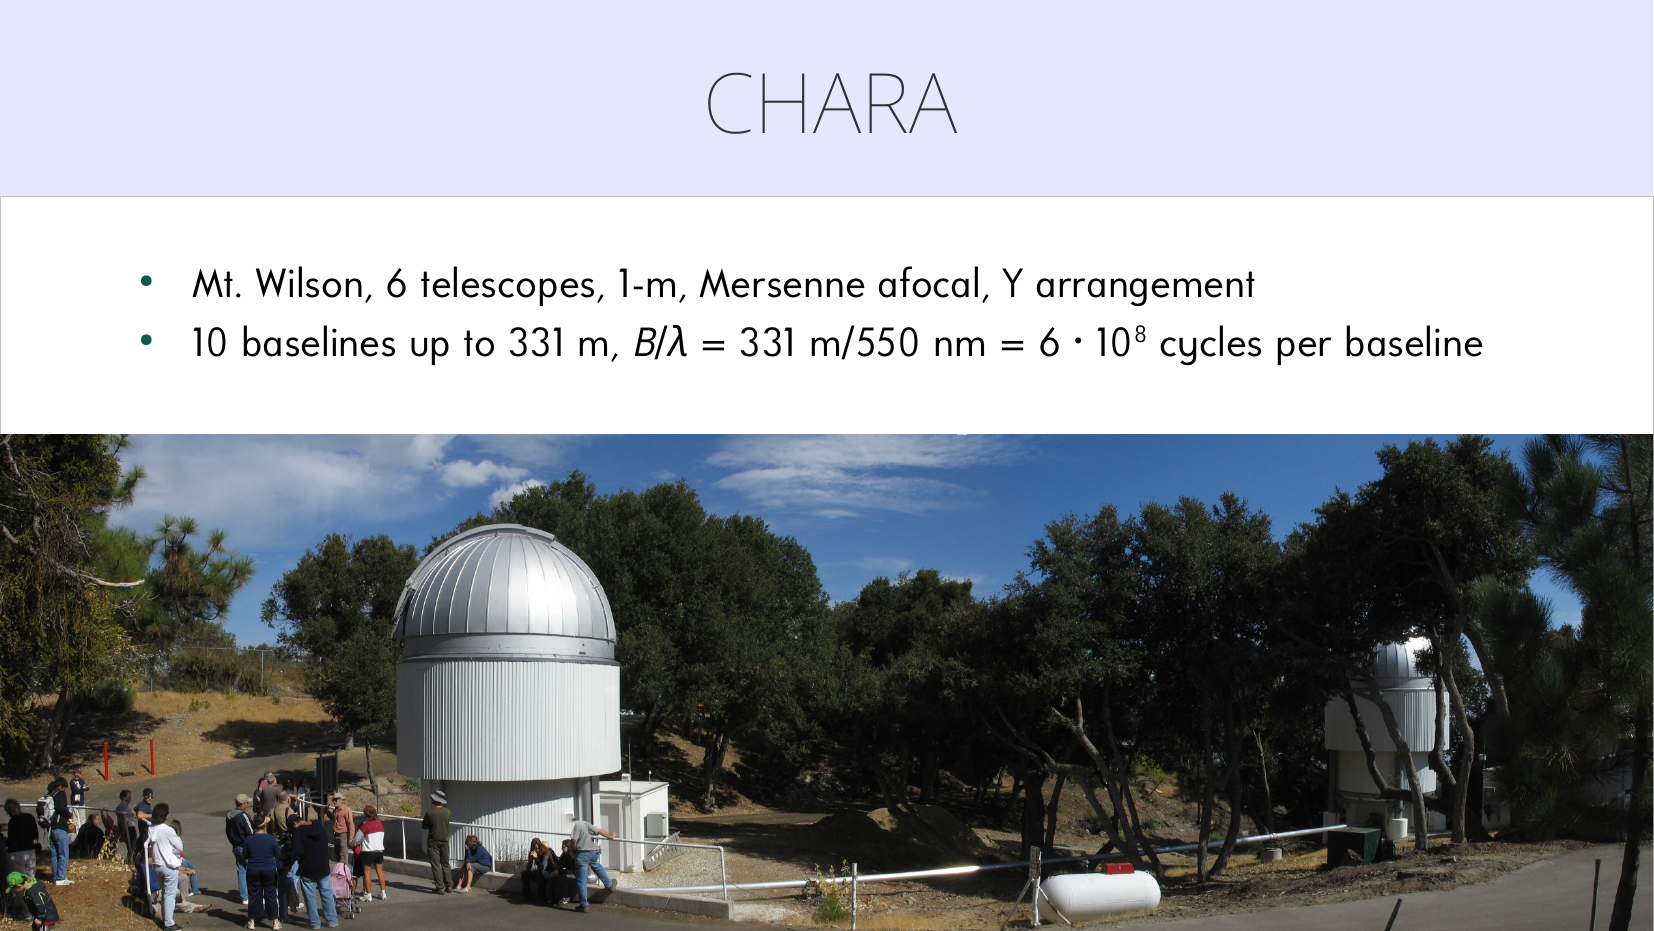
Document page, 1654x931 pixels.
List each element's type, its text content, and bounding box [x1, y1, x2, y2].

list Mt. Wilson, 6 telescopes, 1-m, Mersenne afocal, Y arrangement 10 baselines up to 331 m, B/λ = 331 m/550 nm = 6 ∙ 108 cycles per baseline [121, 258, 1534, 434]
title CHARA [124, 23, 1537, 179]
picture [0, 434, 1654, 931]
